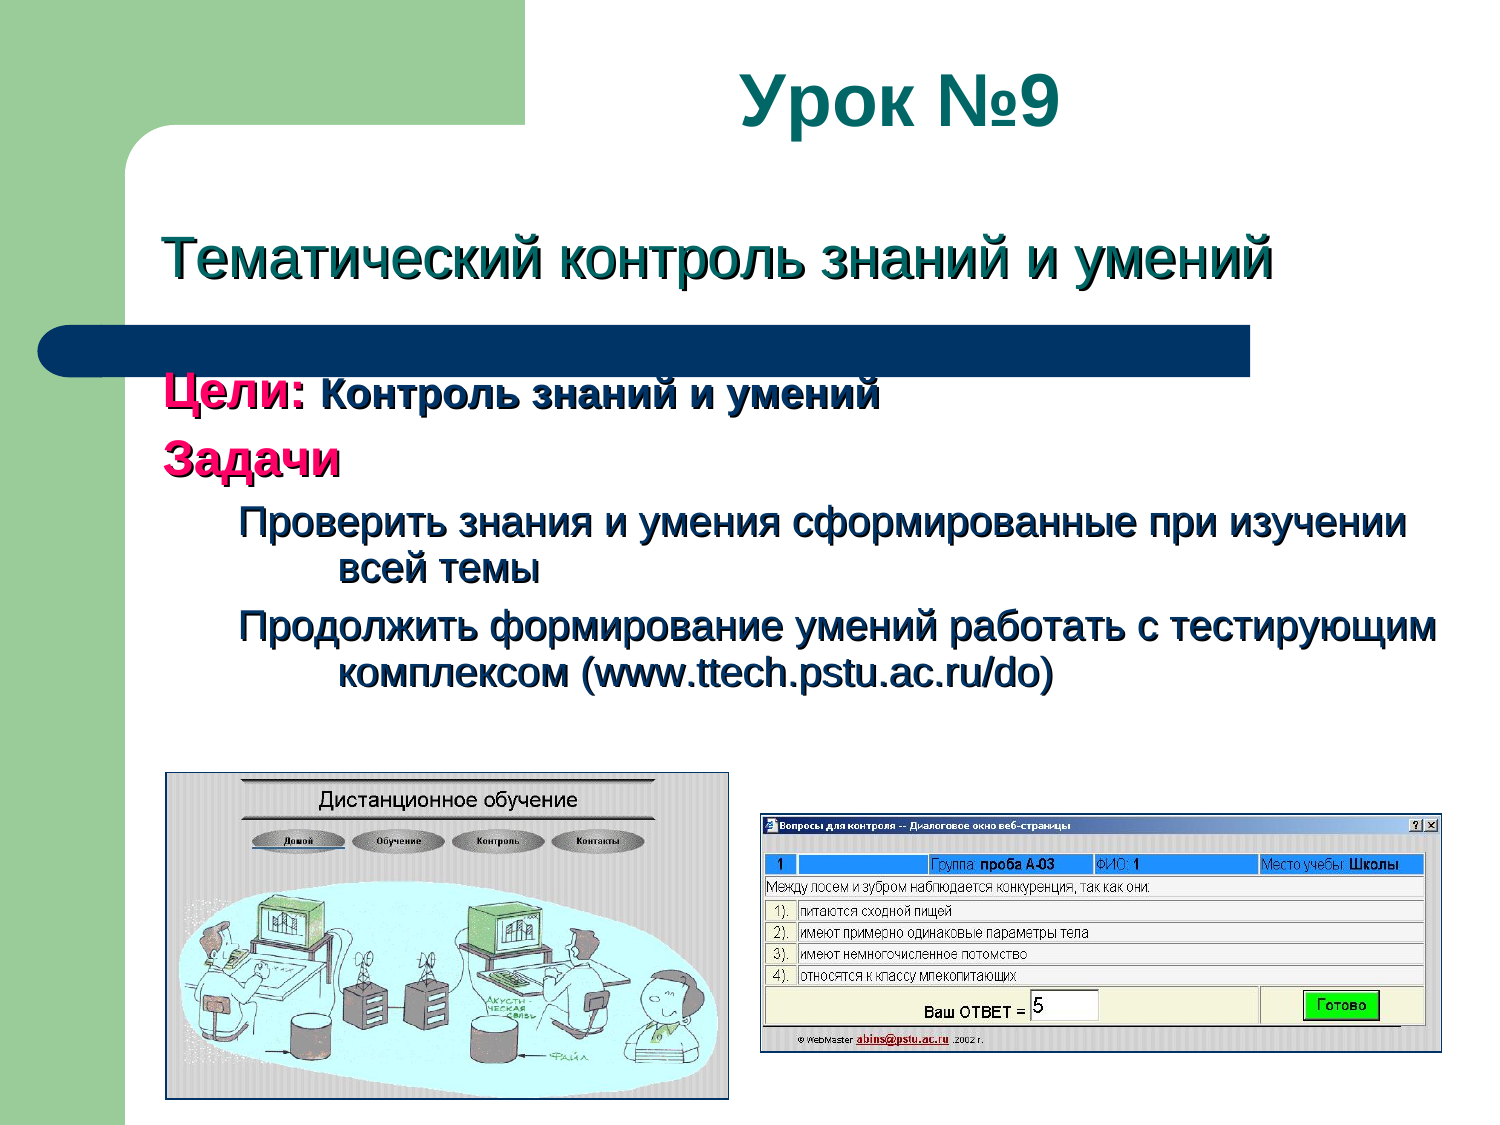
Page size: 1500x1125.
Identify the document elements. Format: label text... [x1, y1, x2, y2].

picture [761, 814, 1441, 1052]
list Цели: Контроль знаний и умений Задачи Проверить знания и умения сформированные при изучении всей темы Продолжить формирование умений работать с тестирующим комплексом (www.ttech.pstu.ac.ru/do) [147, 354, 1461, 1092]
picture [166, 773, 728, 1099]
title Урок №9 Тематический контроль знаний и умений [124, 0, 1438, 300]
